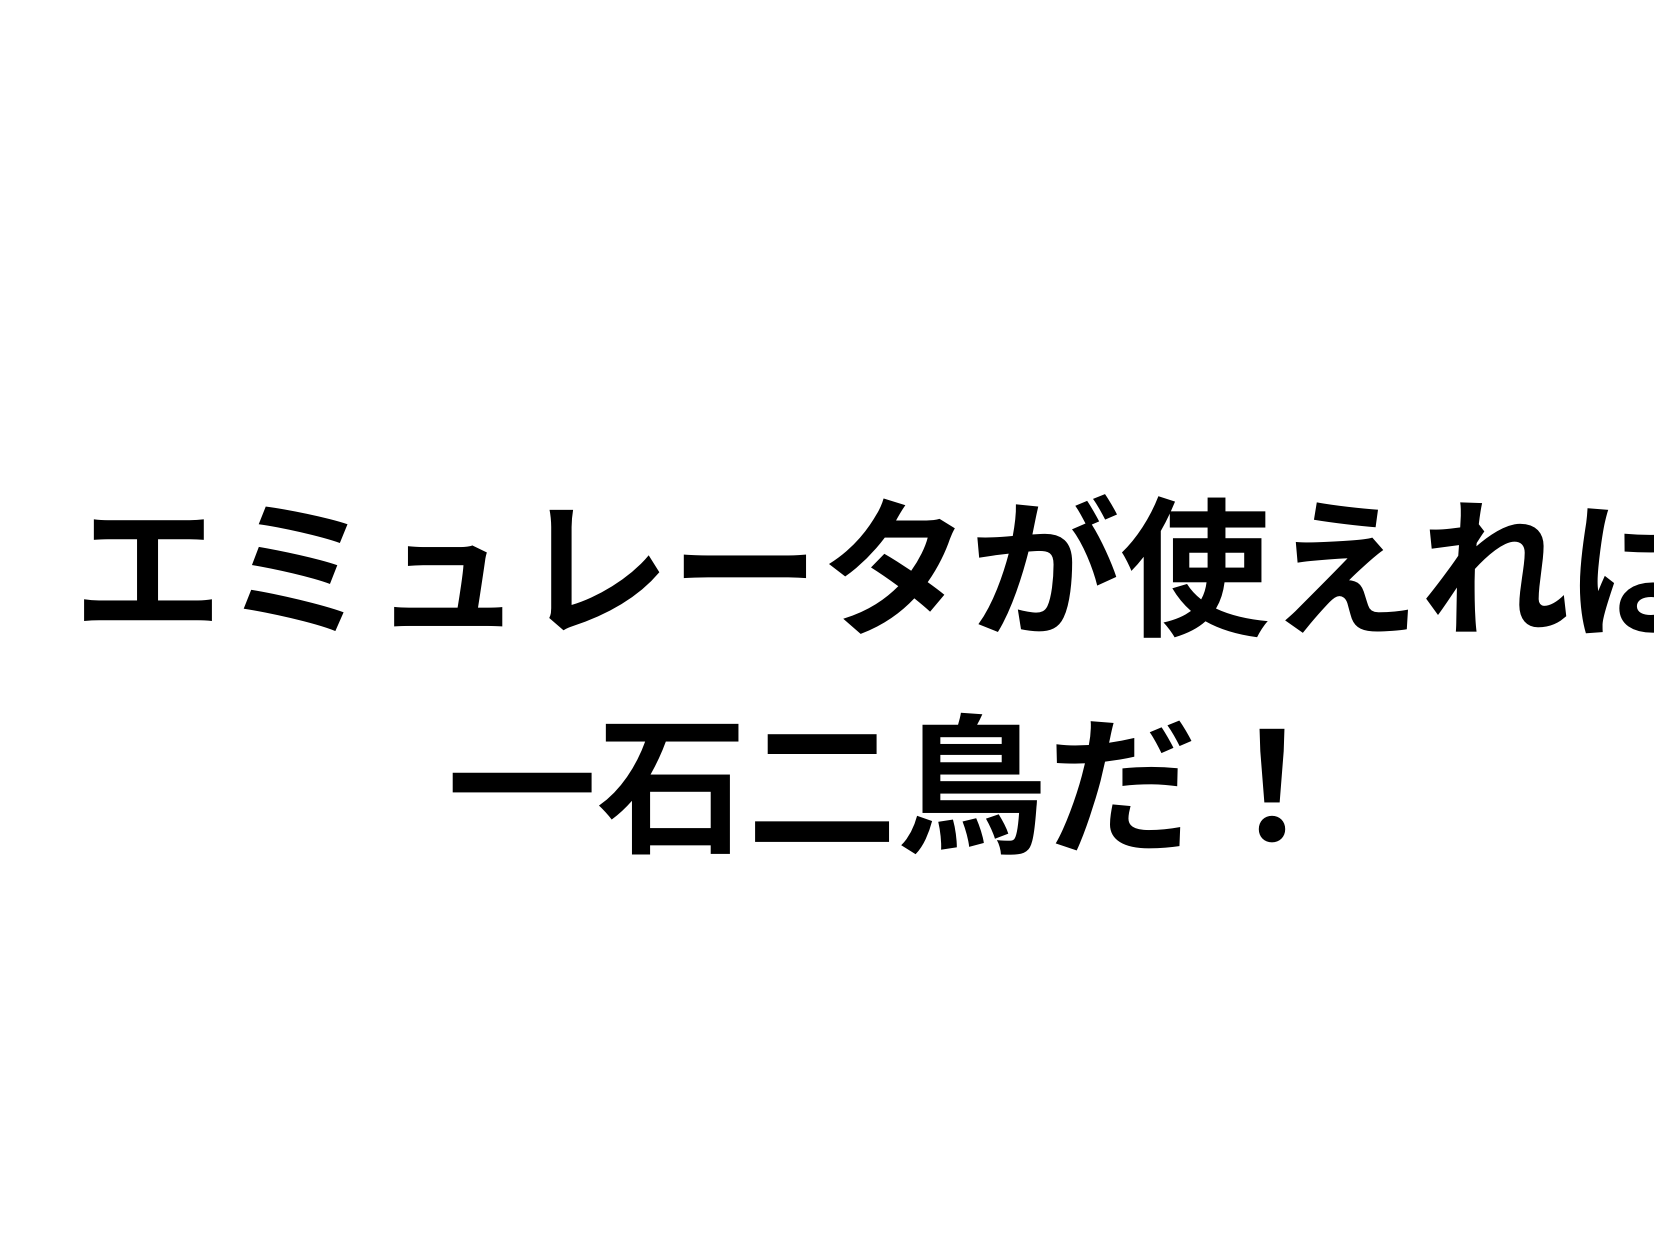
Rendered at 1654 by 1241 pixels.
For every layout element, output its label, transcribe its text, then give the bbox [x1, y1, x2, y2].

text_box エミュレータが使えれば 一石二鳥だ！ [59, 442, 1570, 768]
